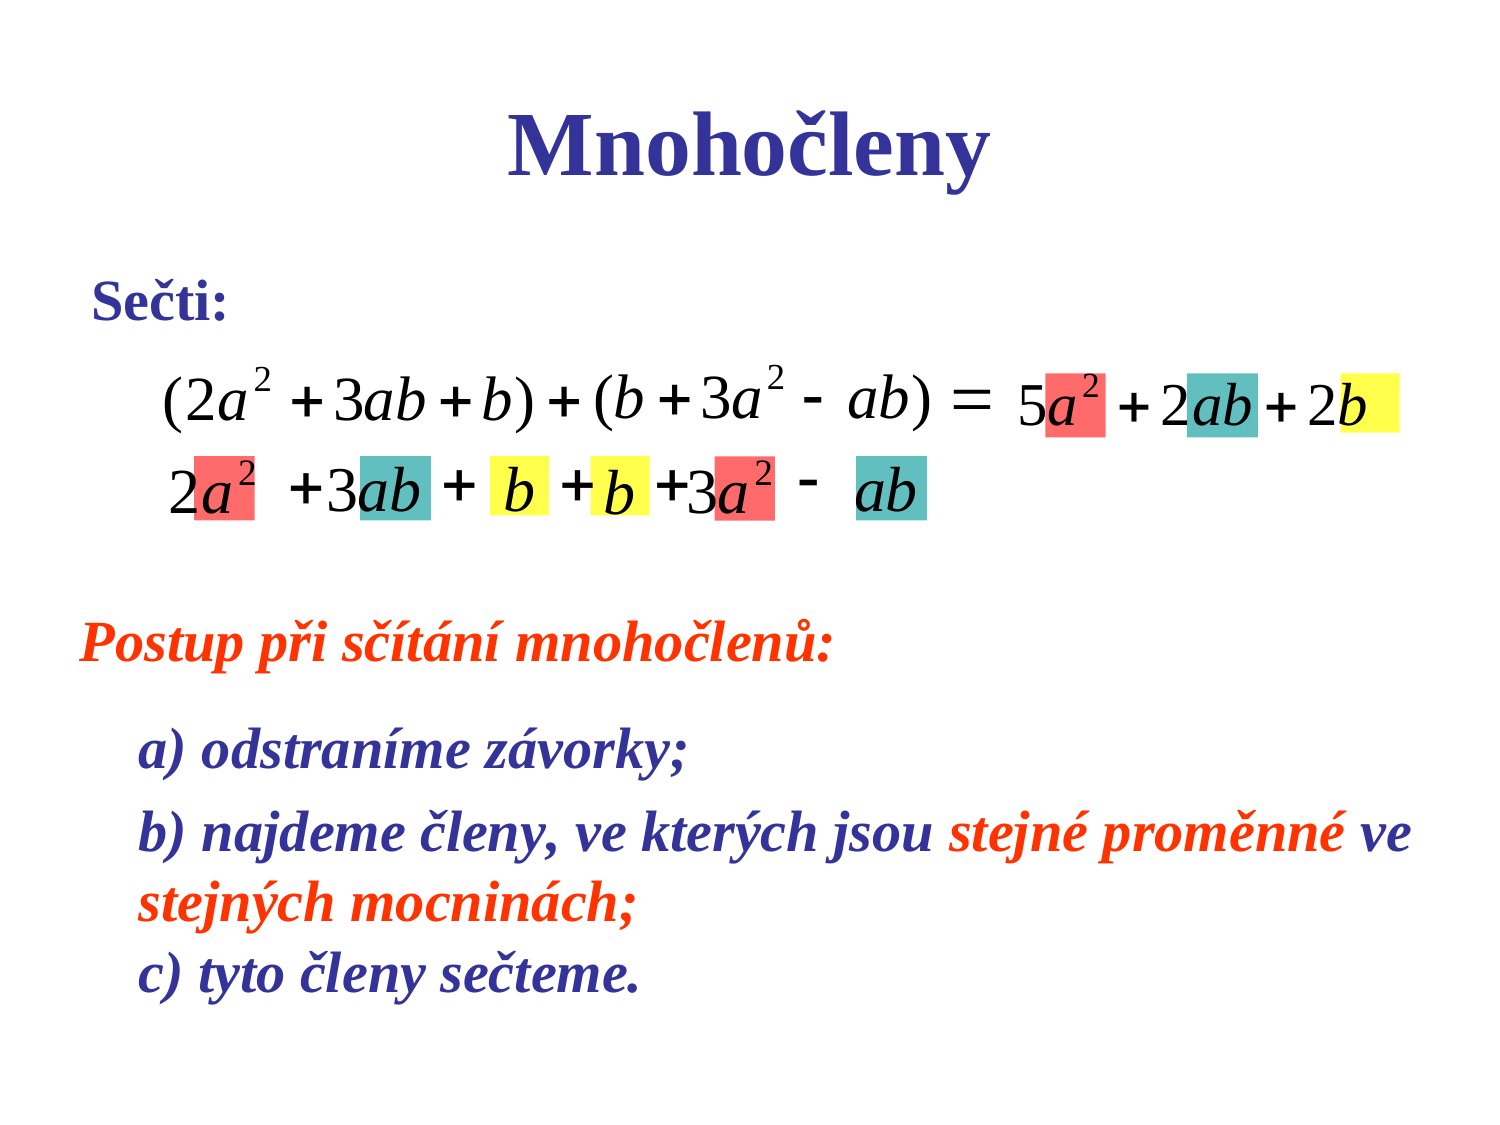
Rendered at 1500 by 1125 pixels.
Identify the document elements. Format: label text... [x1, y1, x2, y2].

chart [1009, 359, 1380, 441]
text_box Postup při sčítání mnohočlenů: [64, 586, 1199, 692]
chart [844, 452, 930, 528]
text_box a) odstraníme závorky; [123, 692, 1259, 798]
chart [153, 350, 995, 531]
title Mnohočleny [75, 45, 1426, 233]
chart [277, 452, 490, 528]
text_box b) najdeme členy, ve kterých jsou stejné proměnné ve stejných mocninách; [123, 810, 1500, 916]
text_box Sečti: [76, 245, 1211, 350]
text_box c) tyto členy sečteme. [123, 916, 1258, 1022]
text_box [1380, 373, 1400, 433]
text_box [490, 456, 495, 516]
chart [788, 469, 842, 502]
